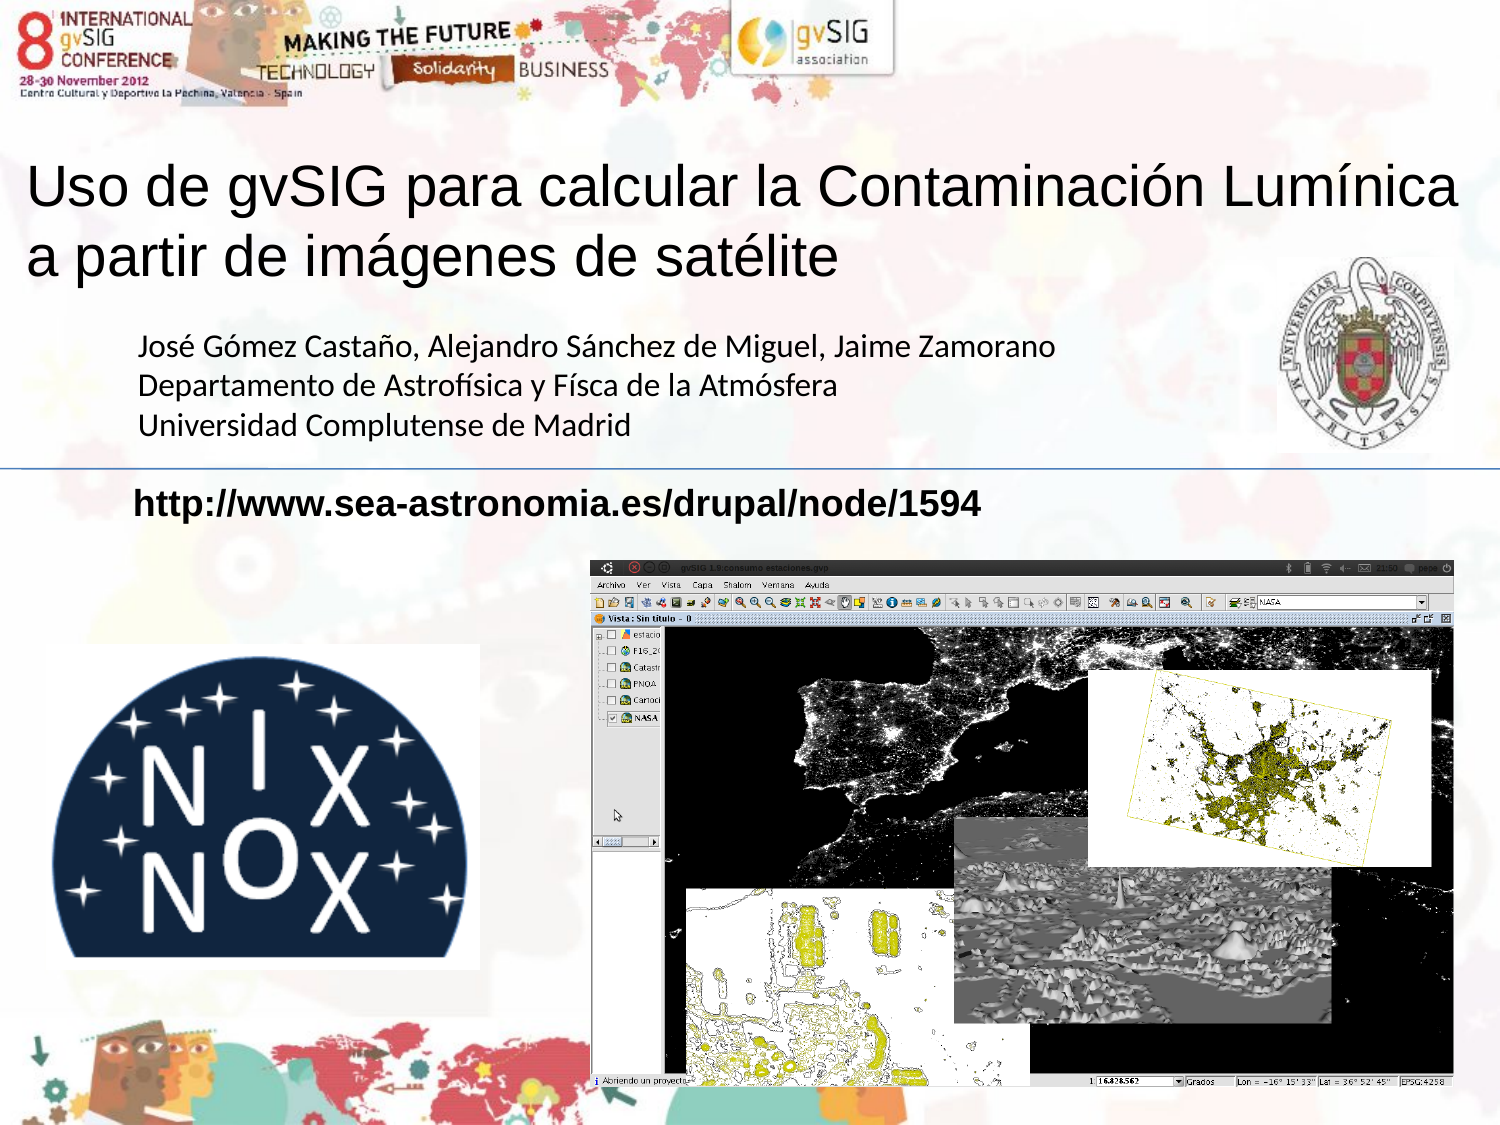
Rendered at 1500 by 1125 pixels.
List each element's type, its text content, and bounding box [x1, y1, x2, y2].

picture [0, 470, 1500, 1125]
text_box http://www.sea-astronomia.es/drupal/node/1594 [118, 471, 997, 532]
text_box José Gómez Castaño, Alejandro Sánchez de Miguel, Jaime Zamorano Departamento de Astrofísica y Físca de la Atmósfera Universidad Complutense de Madrid [123, 316, 1073, 451]
picture [0, 0, 1500, 468]
text_box Uso de gvSIG para calcular la Contaminación Lumínica a partir de imágenes de satélite [11, 140, 1493, 296]
